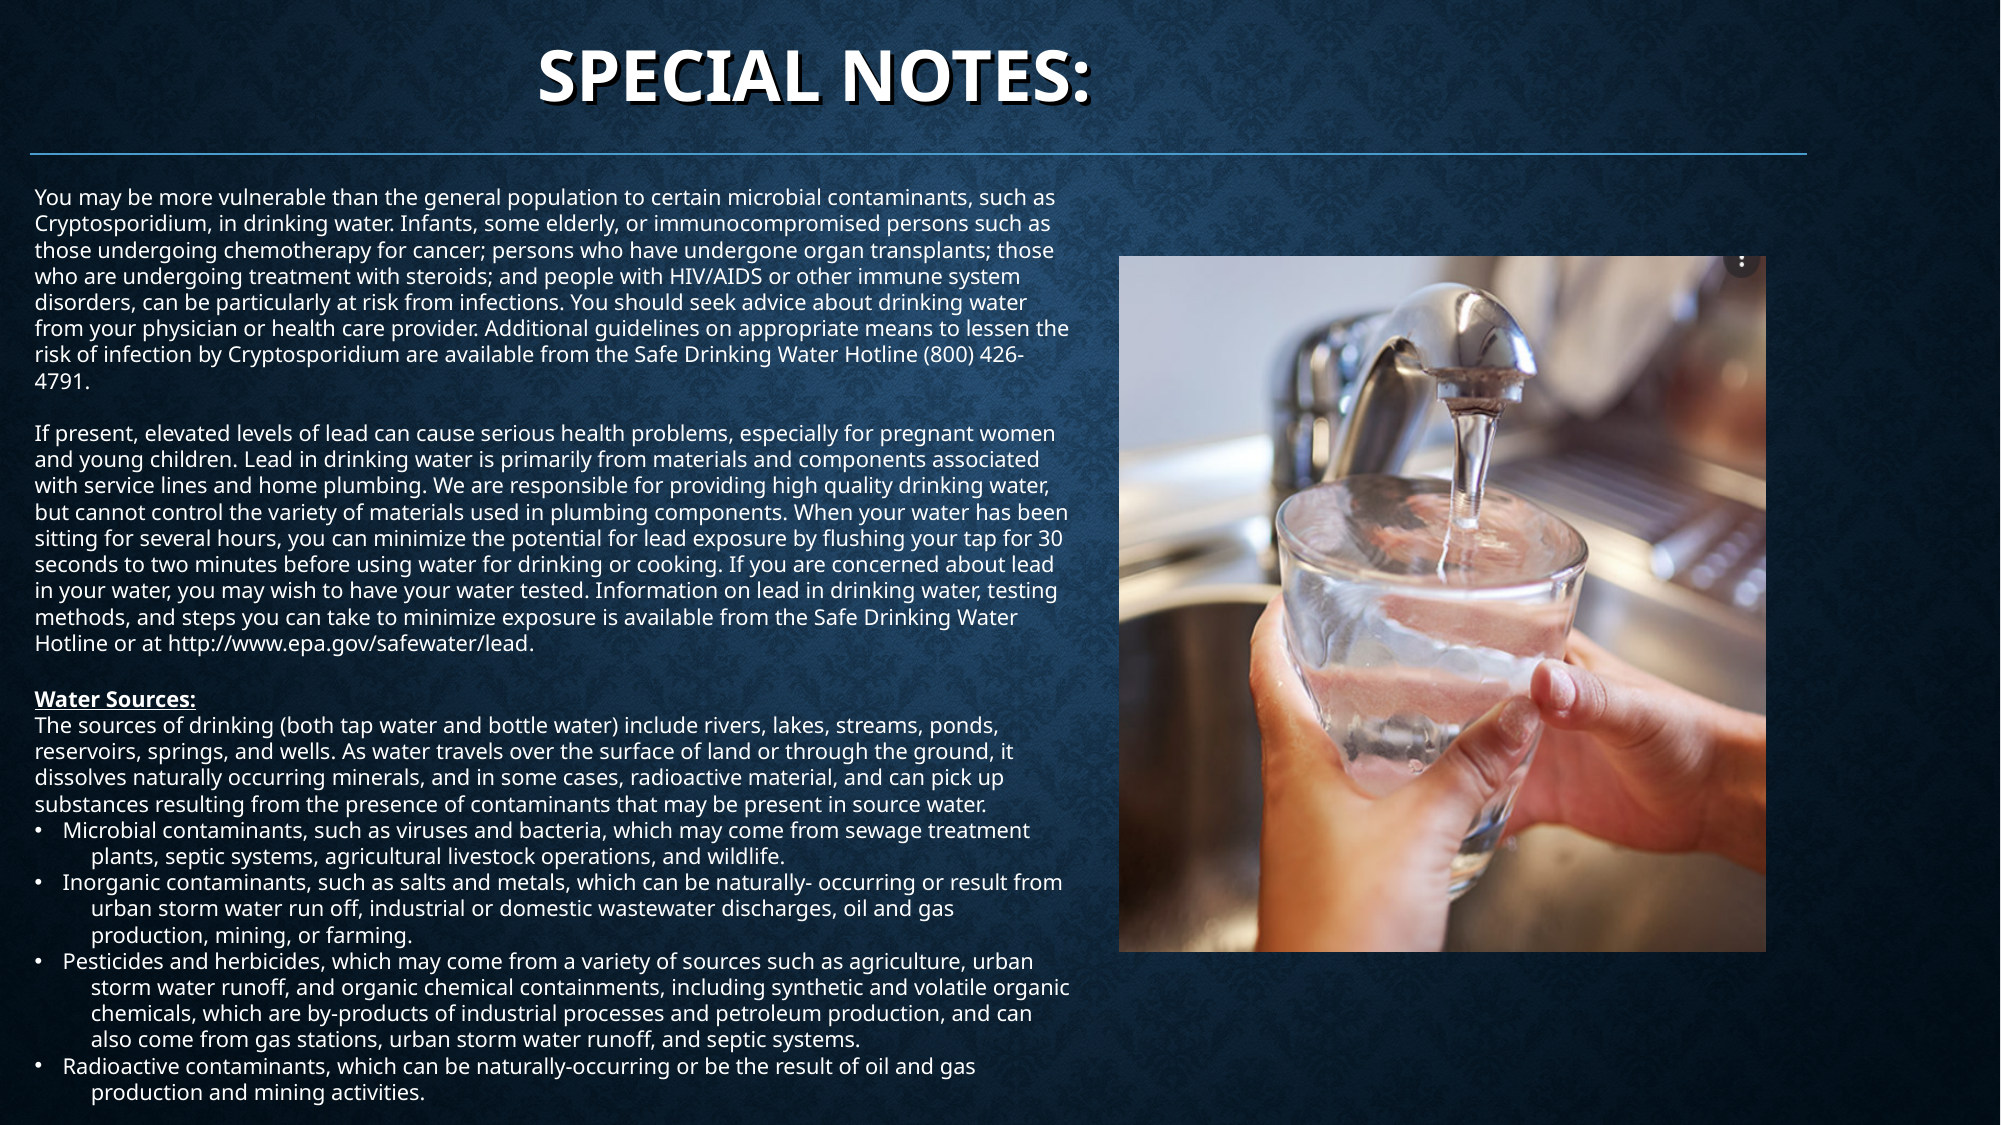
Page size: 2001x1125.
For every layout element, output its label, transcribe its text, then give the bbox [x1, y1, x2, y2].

text_box You may be more vulnerable than the general population to certain microbial contaminants, such as Cryptosporidium, in drinking water. Infants, some elderly, or immunocompromised persons such as those undergoing chemotherapy for cancer; persons who have undergone organ transplants; those who are undergoing treatment with steroids; and people with HIV/AIDS or other immune system disorders, can be particularly at risk from infections. You should seek advice about drinking water from your physician or health care provider. Additional guidelines on appropriate means to lessen the risk of infection by Cryptosporidium are available from the Safe Drinking Water Hotline (800) 426-4791. If present, elevated levels of lead can cause serious health problems, especially for pregnant women and young children. Lead in drinking water is primarily from materials and components associated with service lines and home plumbing. We are responsible for providing high quality drinking water, but cannot control the variety of materials used in plumbing components. When your water has been sitting for several hours, you can minimize the potential for lead exposure by flushing your tap for 30 seconds to two minutes before using water for drinking or cooking. If you are concerned about lead in your water, you may wish to have your water tested. Information on lead in drinking water, testing methods, and steps you can take to minimize exposure is available from the Safe Drinking Water Hotline or at http://www.epa.gov/safewater/lead. Water Sources: The sources of drinking (both tap water and bottle water) include rivers, lakes, streams, ponds, reservoirs, springs, and wells. As water travels over the surface of land or through the ground, it dissolves naturally occurring minerals, and in some cases, radioactive material, and can pick up substances resulting from the presence of contaminants that may be present in source water. Microbial contaminants, such as viruses and bacteria, which may come from sewage treatment plants, septic systems, agricultural livestock operations, and wildlife. Inorganic contaminants, such as salts and metals, which can be naturally- occurring or result from urban storm water run off, industrial or domestic wastewater discharges, oil and gas production, mining, or farming. Pesticides and herbicides, which may come from a variety of sources such as agriculture, urban storm water runoff, and organic chemical containments, including synthetic and volatile organic chemicals, which are by-products of industrial processes and petroleum production, and can also come from gas stations, urban storm water runoff, and septic systems. Radioactive contaminants, which can be naturally-occurring or be the result of oil and gas production and mining activities. [19, 176, 1089, 1120]
title Special Notes: [19, 24, 1610, 133]
picture [1119, 256, 1766, 952]
